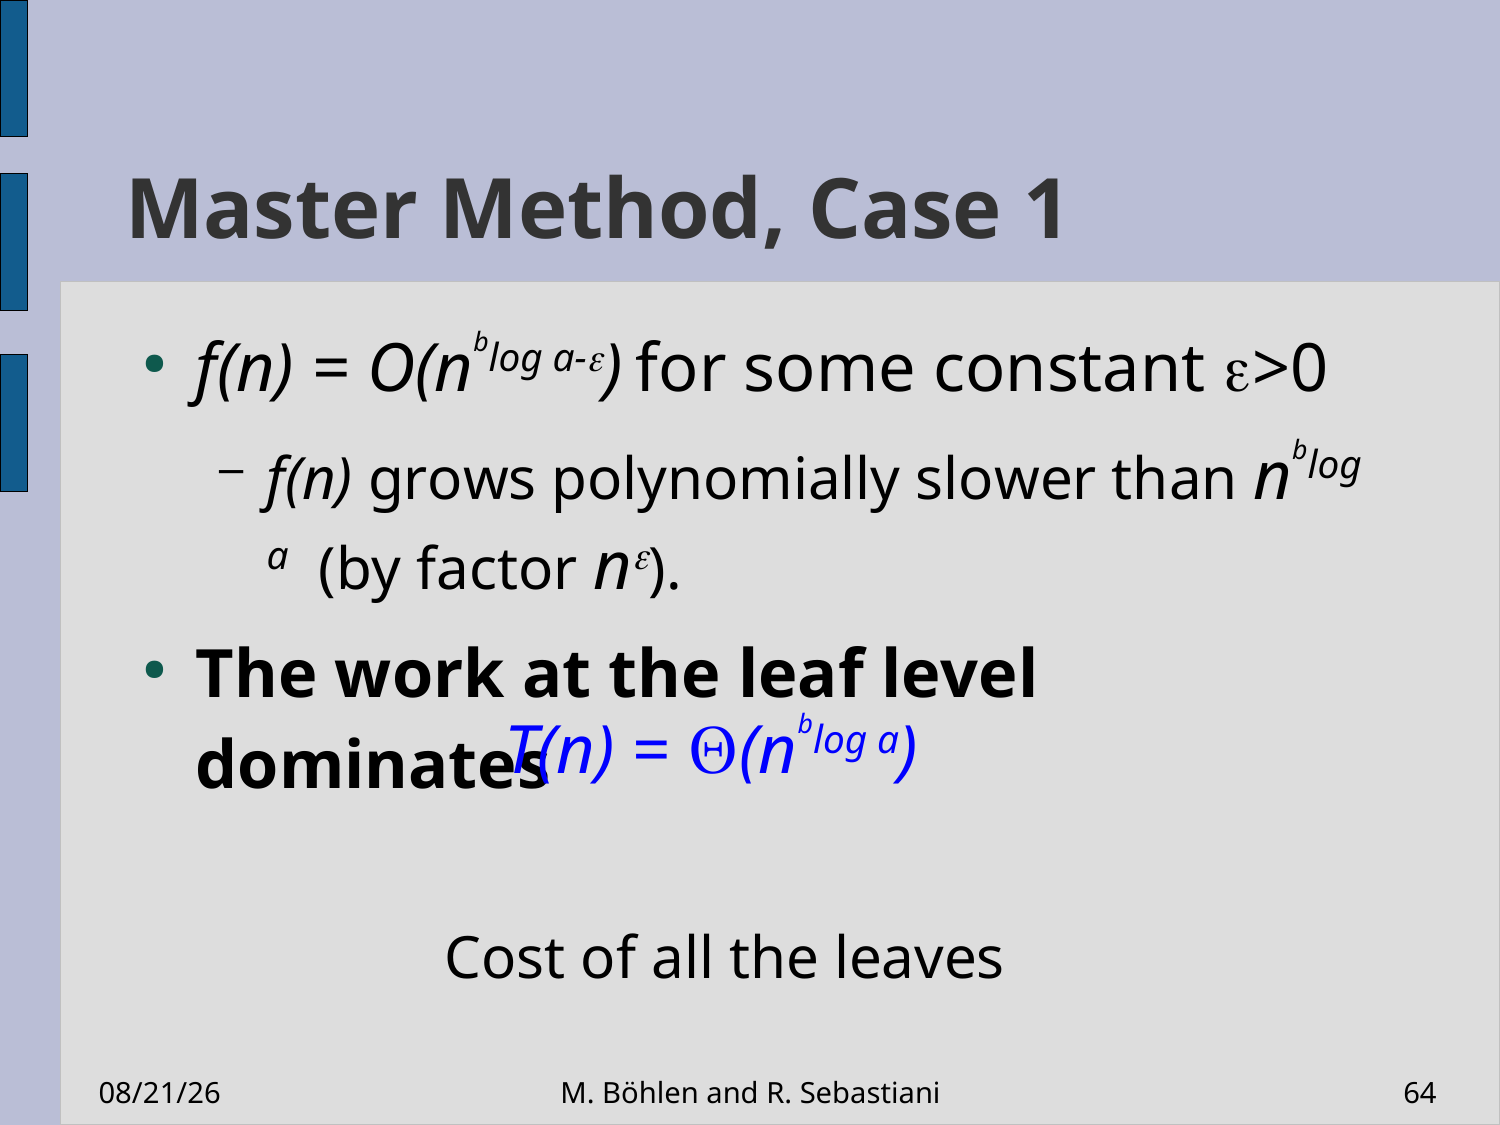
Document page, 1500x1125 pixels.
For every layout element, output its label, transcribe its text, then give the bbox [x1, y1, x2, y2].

list f(n) = O(nblog a-e) for some constant >0 f(n) grows polynomially slower than nblog a (by factor ne). The work at the leaf level dominates Cost of all the leaves [110, 312, 1392, 1037]
text_box T(n) = (nblog a) [486, 701, 977, 790]
title Master Method, Case 1 [110, 67, 1392, 271]
